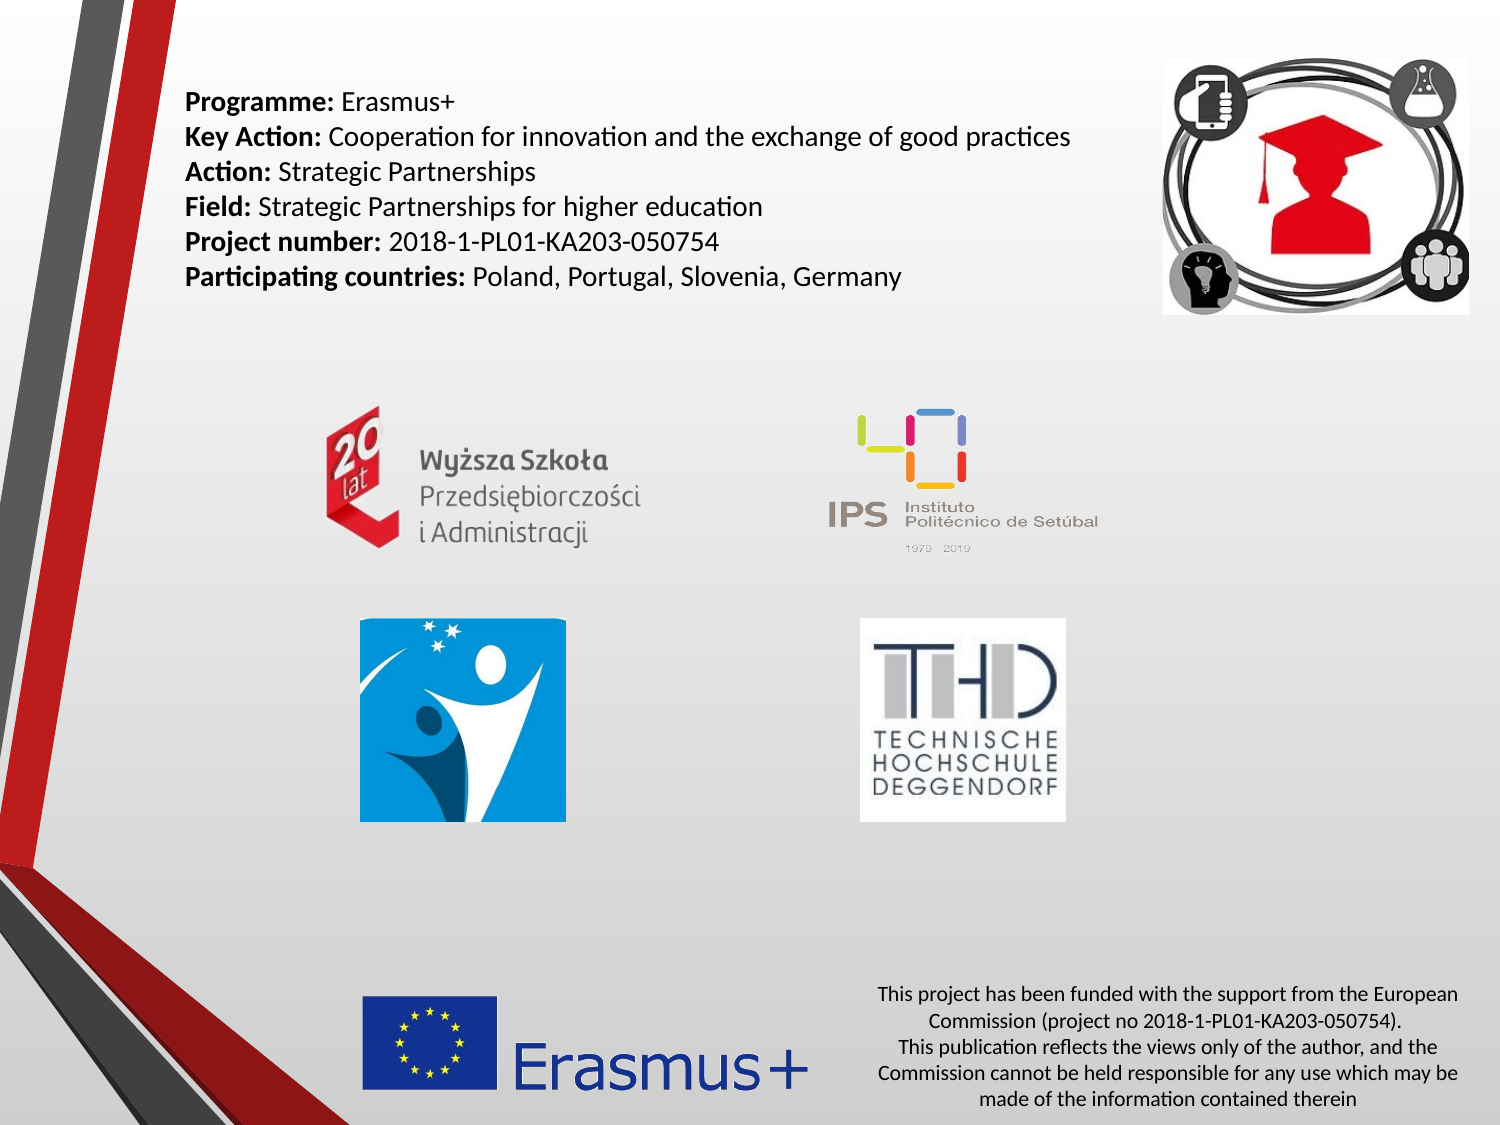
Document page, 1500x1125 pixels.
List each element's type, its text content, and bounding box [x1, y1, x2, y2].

text_box Programme: Erasmus+ Key Action: Cooperation for innovation and the exchange of good practices Action: Strategic Partnerships Field: Strategic Partnerships for higher education Project number: 2018-1-PL01-KA203-050754 Participating countries: Poland, Portugal, Slovenia, Germany [170, 75, 1162, 300]
picture [1162, 58, 1469, 315]
picture [475, 645, 506, 685]
picture [432, 641, 444, 652]
text_box This project has been funded with the support from the European Commission (project no 2018-1-PL01-KA203-050754). This publication reflects the views only of the author, and the Commission cannot be held responsible for any use which may be made of the information contained therein [856, 972, 1481, 1119]
picture [311, 395, 670, 566]
picture [360, 649, 405, 694]
picture [426, 706, 432, 714]
picture [424, 621, 435, 630]
picture [426, 665, 543, 822]
picture [860, 618, 1066, 822]
picture [418, 758, 424, 765]
picture [797, 349, 1129, 611]
picture [446, 625, 461, 637]
chart [1162, 59, 1470, 318]
picture [336, 969, 833, 1118]
